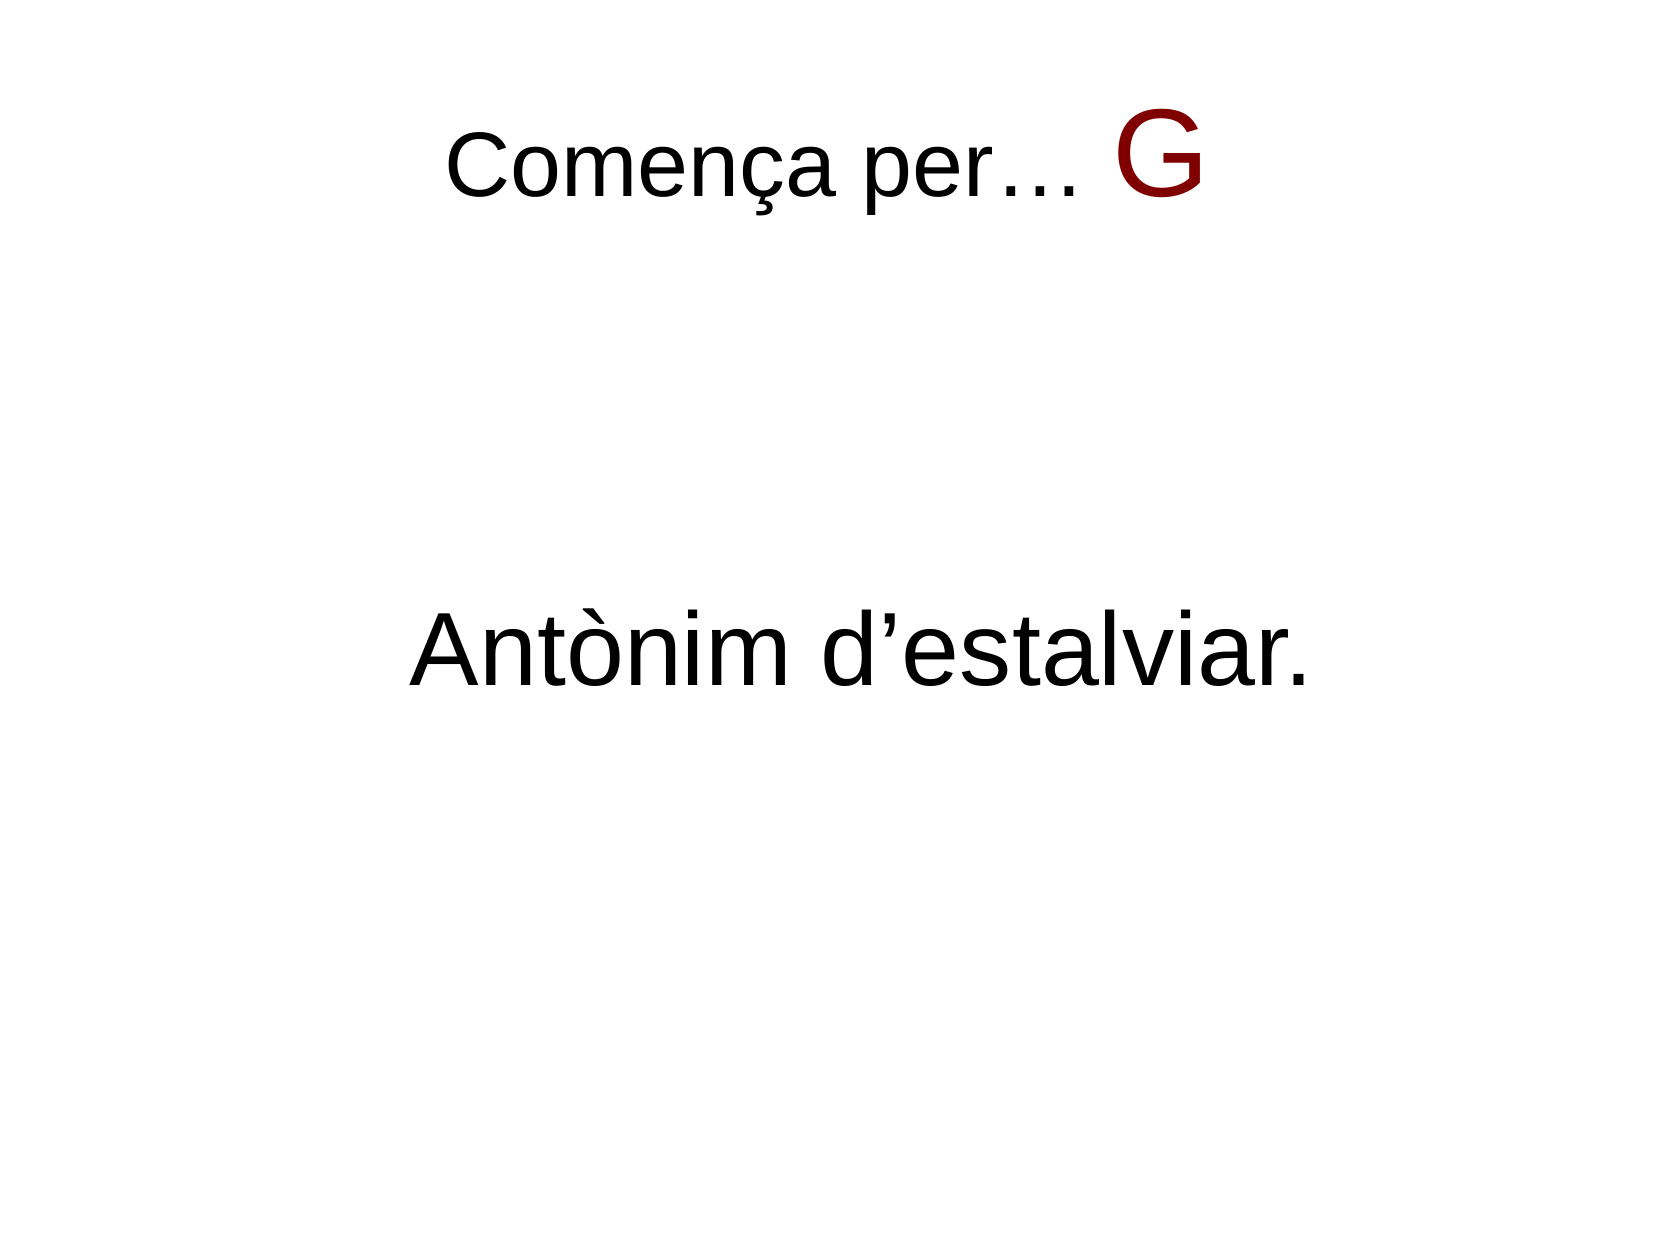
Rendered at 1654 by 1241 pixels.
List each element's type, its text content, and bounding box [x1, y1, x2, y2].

title Comença per… G [82, 49, 1571, 257]
list Antònim d’estalviar. [82, 290, 1571, 1010]
